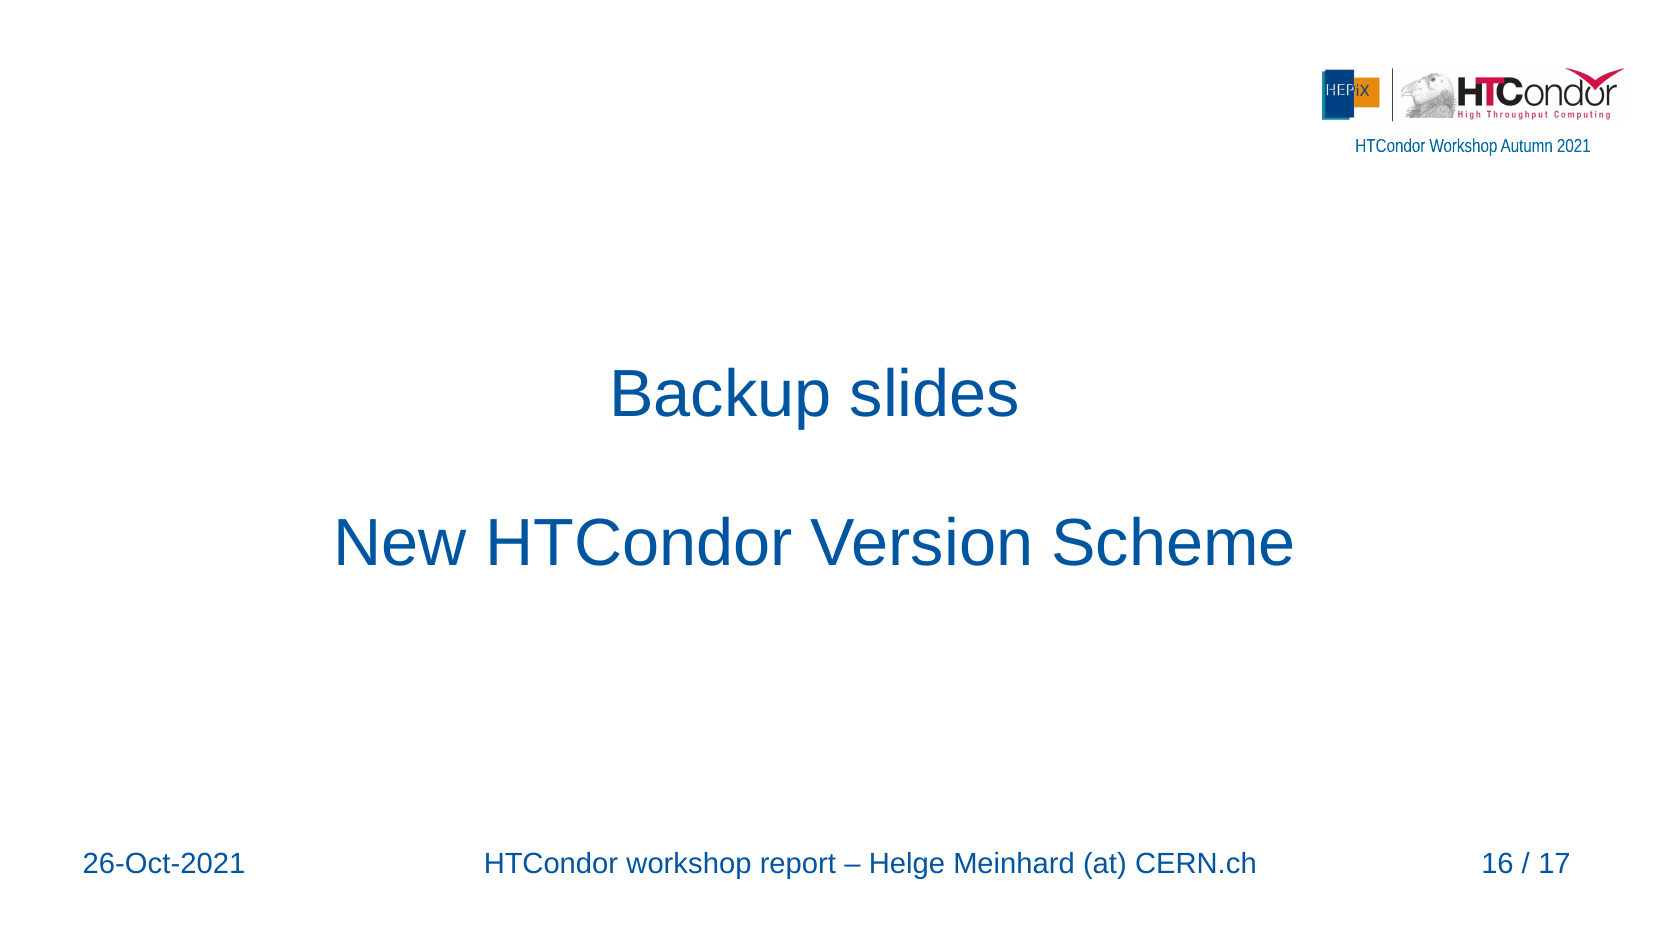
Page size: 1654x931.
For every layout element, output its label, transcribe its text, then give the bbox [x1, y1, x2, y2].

subtitle Backup slides New HTCondor Version Scheme [82, 107, 1548, 828]
